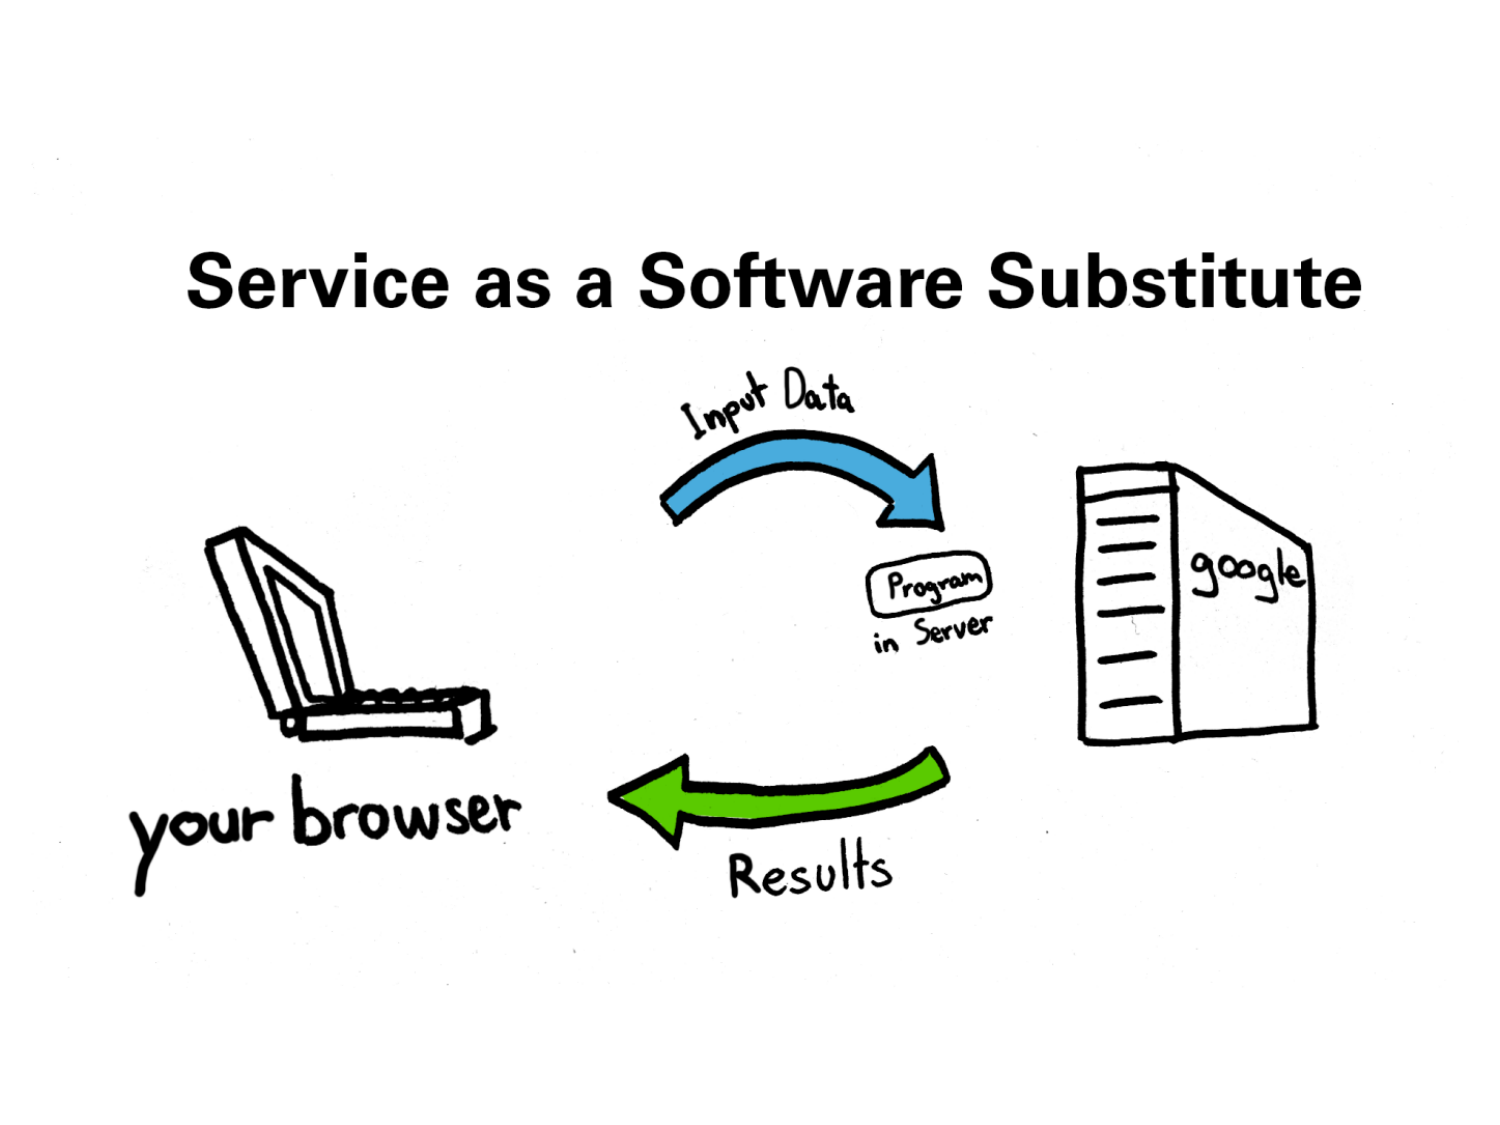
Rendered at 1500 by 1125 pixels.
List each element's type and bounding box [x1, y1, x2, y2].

picture [31, 137, 1469, 988]
